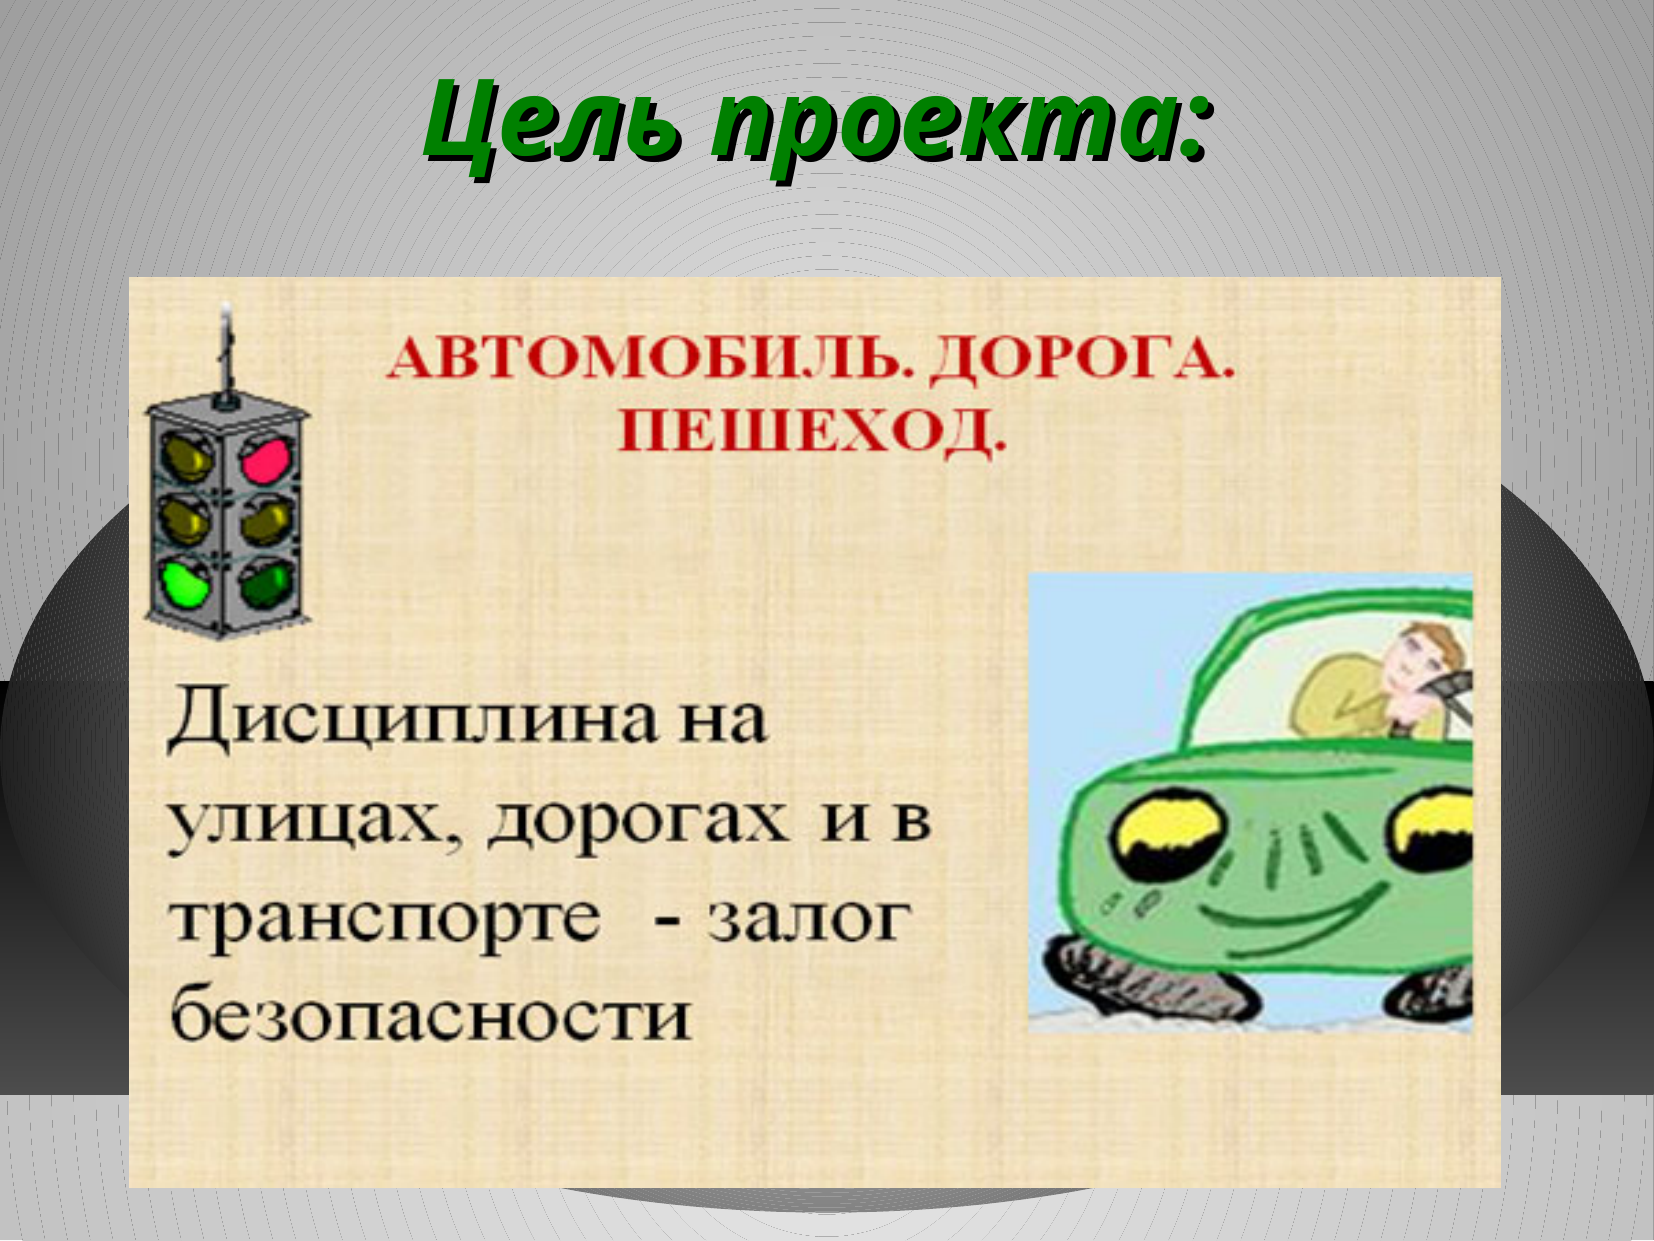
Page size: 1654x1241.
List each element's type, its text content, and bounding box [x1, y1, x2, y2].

picture [129, 277, 1501, 1188]
title Цель проекта: [70, 41, 1560, 234]
